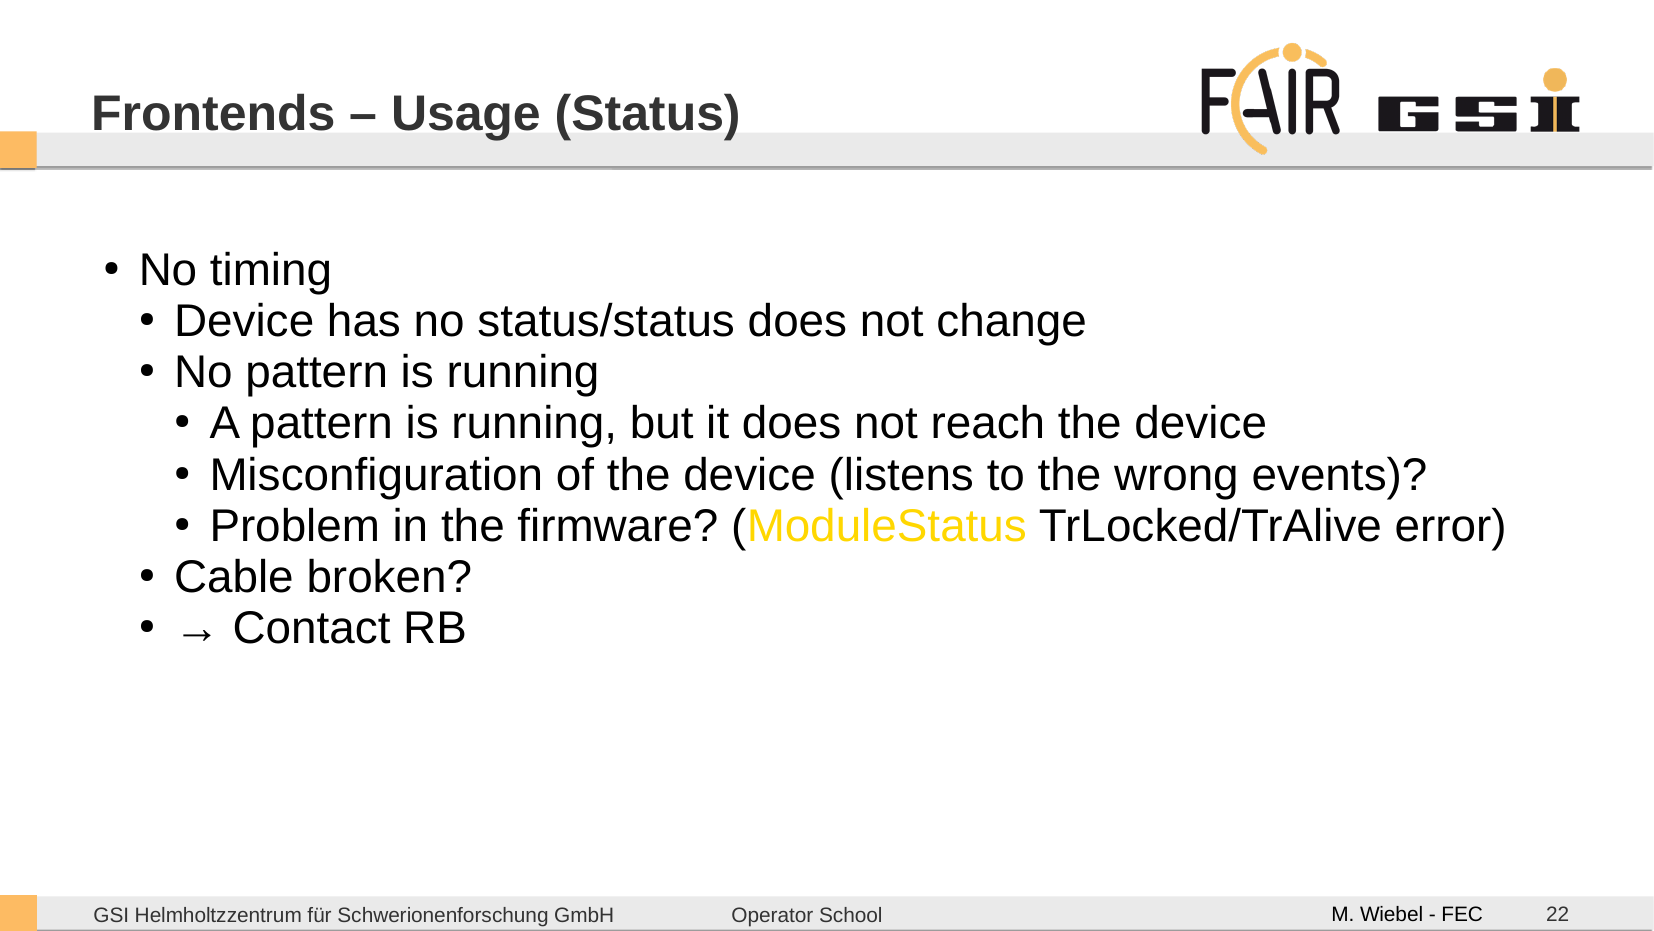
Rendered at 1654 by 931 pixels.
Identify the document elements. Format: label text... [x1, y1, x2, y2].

picture [1200, 40, 1341, 157]
title Frontends – Usage (Status) [76, 41, 1288, 149]
picture [1376, 65, 1581, 132]
text_box No timing Device has no status/status does not change No pattern is running A pattern is running, but it does not reach the device Misconfiguration of the device (listens to the wrong events)? Problem in the firmware? (ModuleStatus TrLocked/TrAlive error) Cable broken? → Contact RB [88, 236, 1565, 827]
